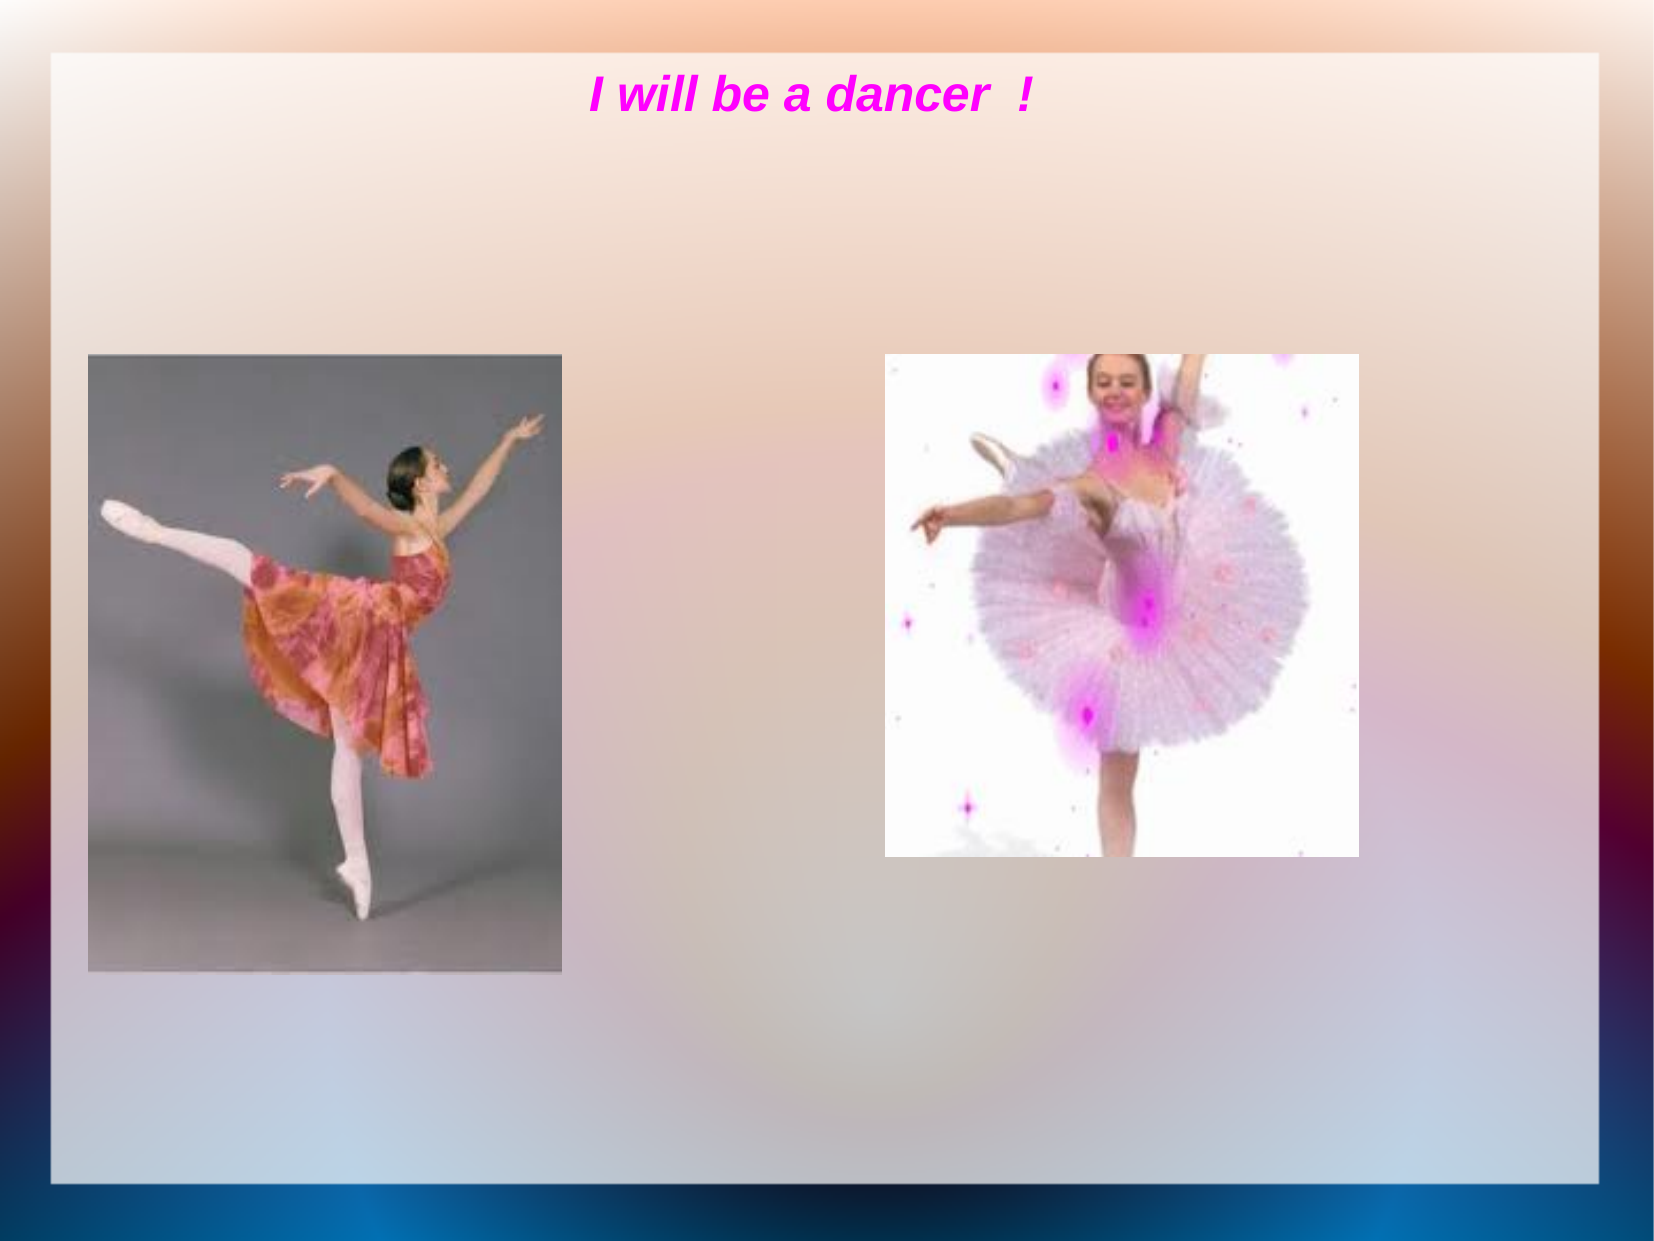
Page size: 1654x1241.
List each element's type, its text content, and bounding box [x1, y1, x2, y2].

picture [0, 0, 1654, 1241]
text_box I will be a dancer ! [206, 59, 1418, 158]
